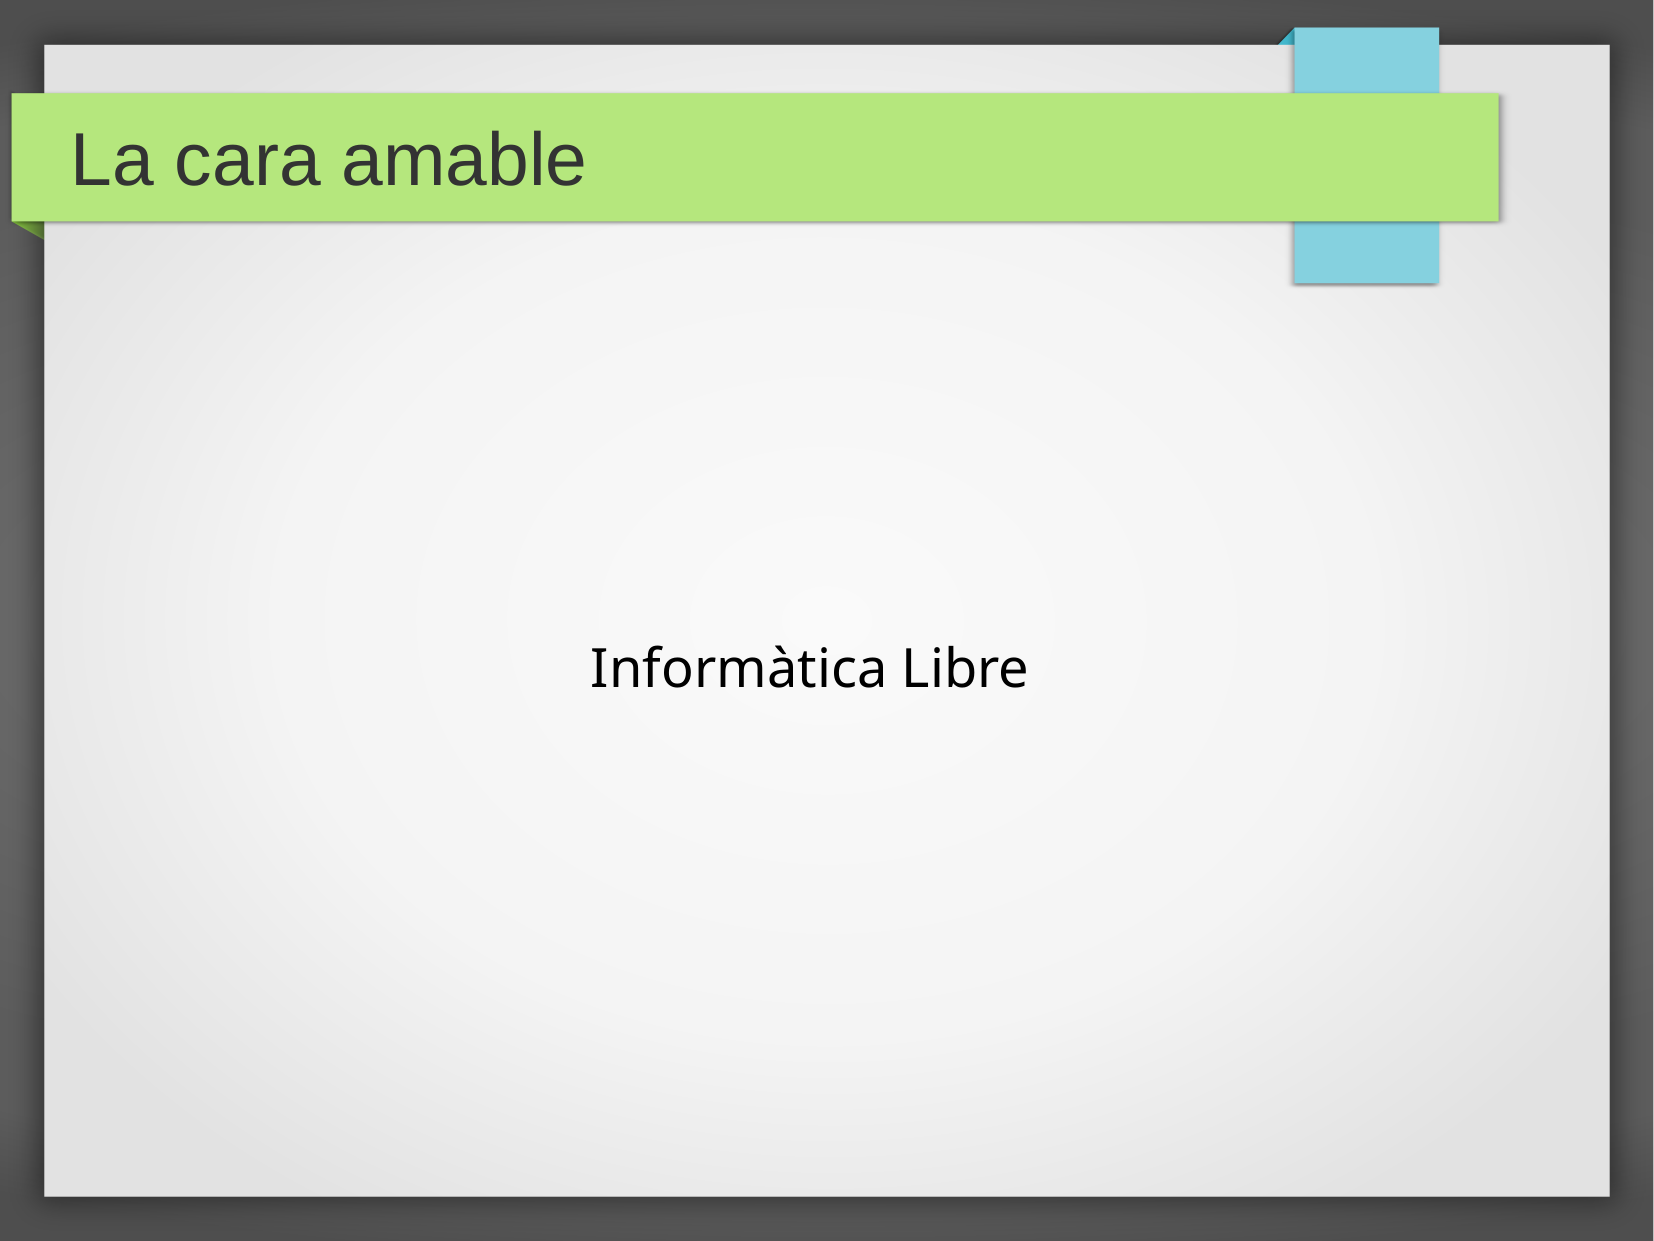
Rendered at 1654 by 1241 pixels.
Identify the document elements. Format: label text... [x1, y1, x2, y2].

title La cara amable [70, 106, 1229, 213]
picture [0, 0, 1654, 1241]
subtitle Informàtica Libre [82, 343, 1538, 1063]
